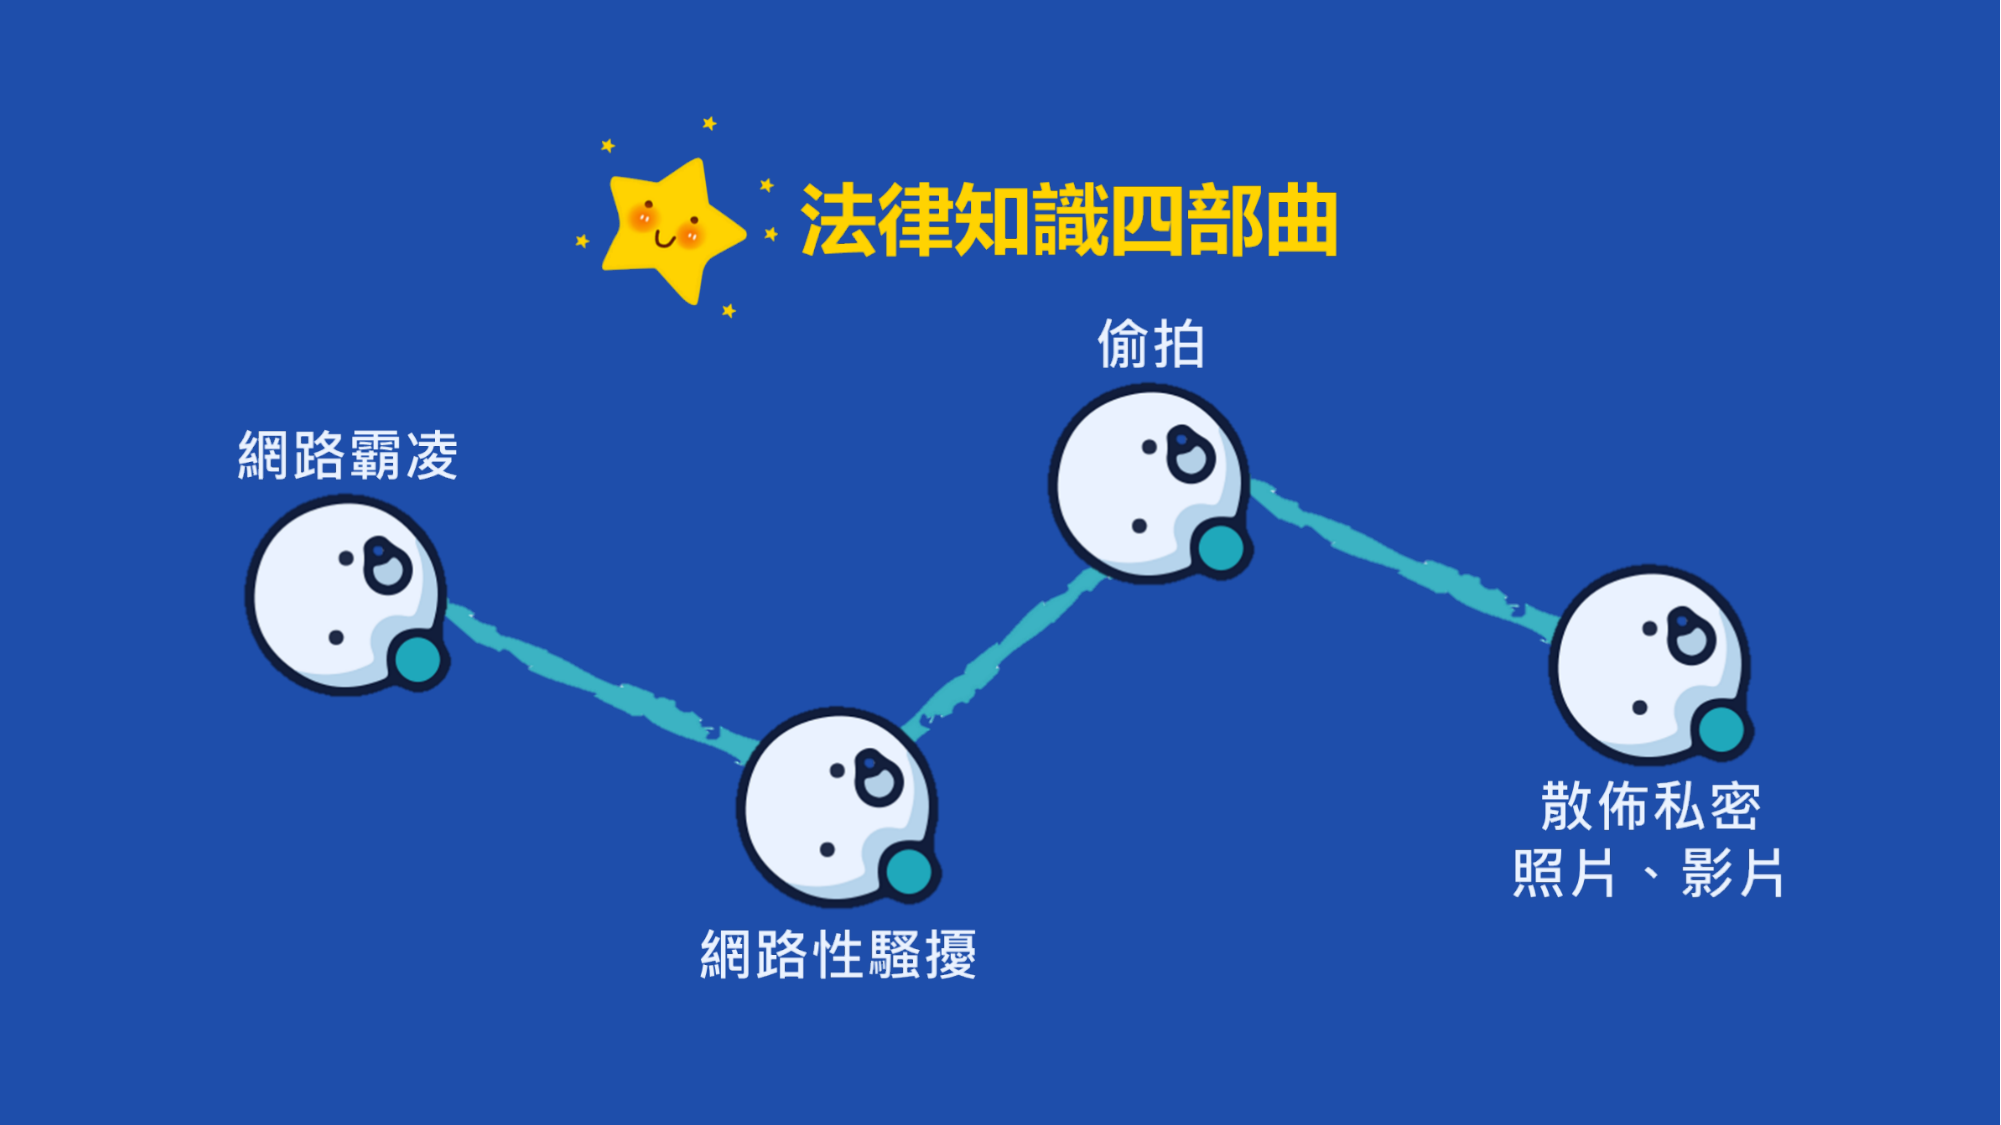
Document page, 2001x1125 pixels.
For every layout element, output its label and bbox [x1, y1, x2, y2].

picture [160, 83, 1838, 1022]
